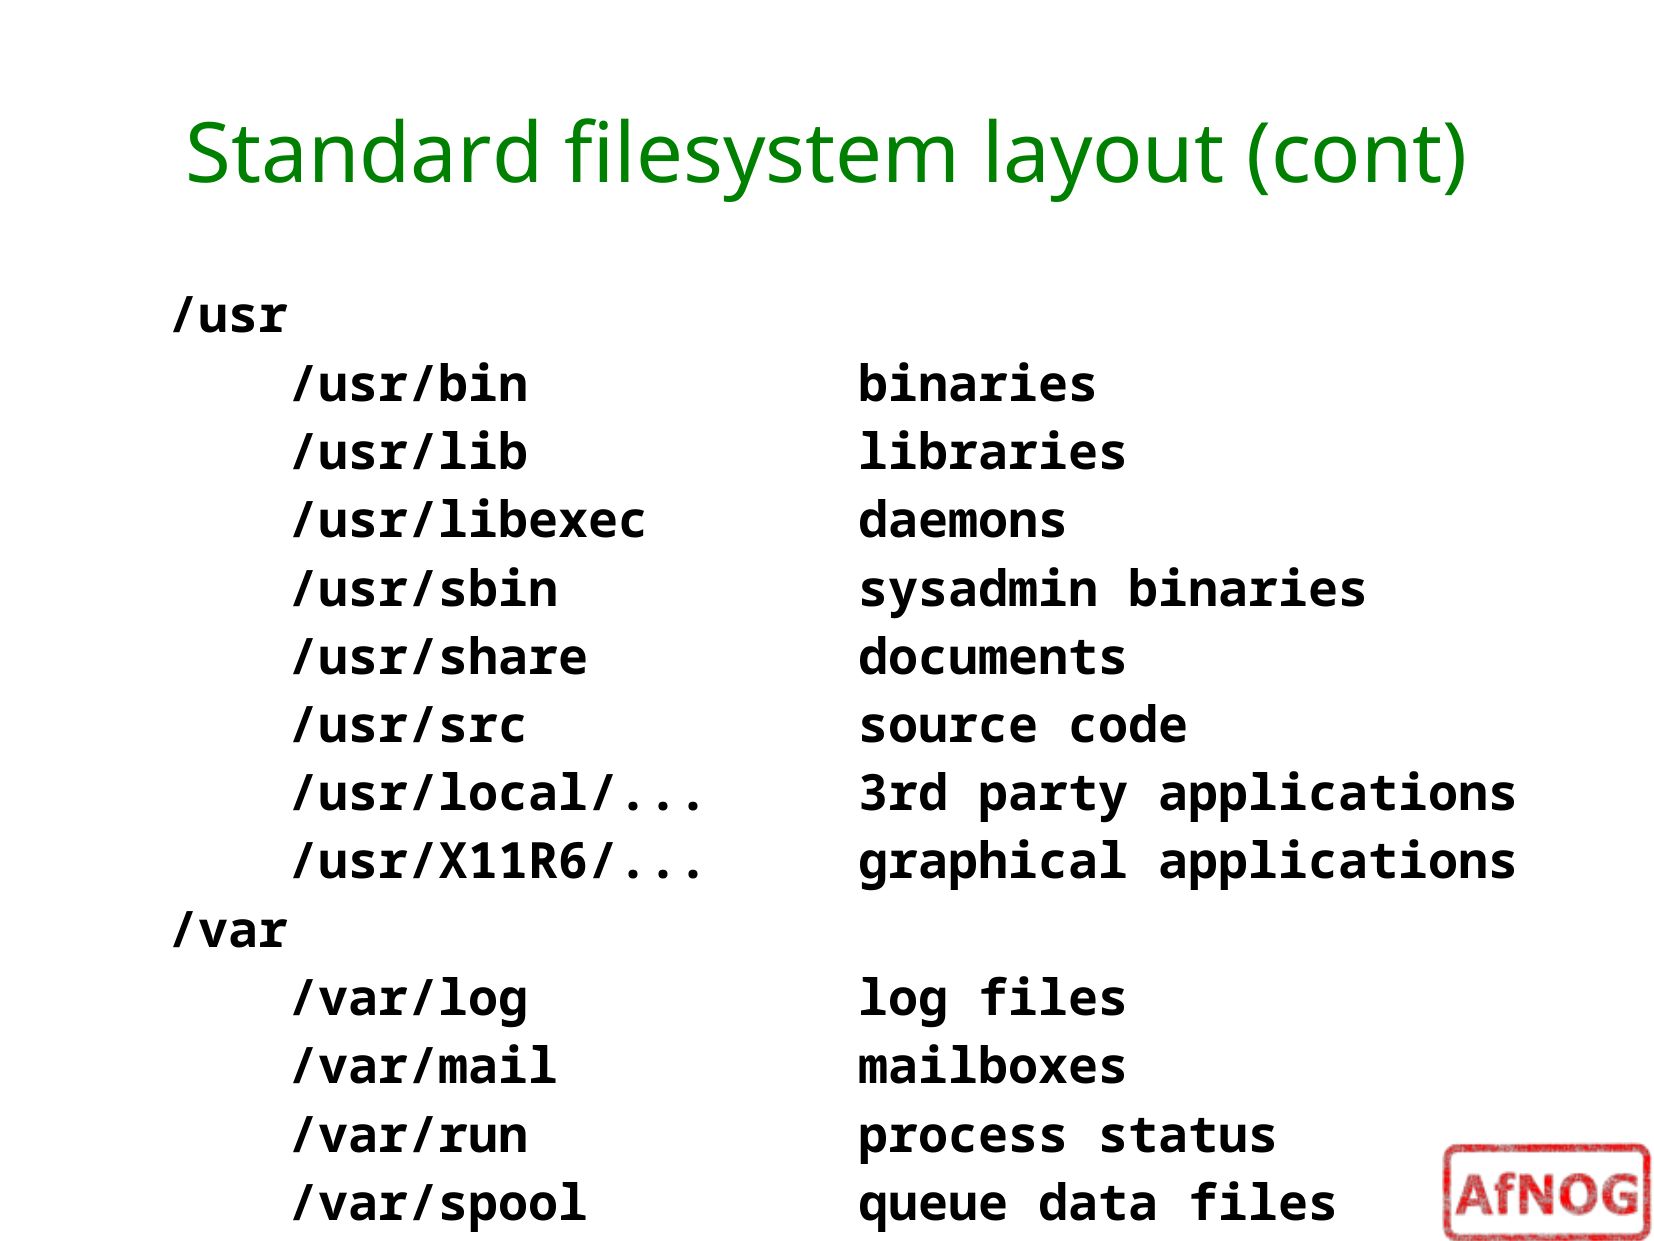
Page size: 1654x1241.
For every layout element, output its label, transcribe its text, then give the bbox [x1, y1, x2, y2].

picture [1441, 1141, 1654, 1241]
title Standard filesystem layout (cont) [121, 46, 1534, 254]
text_box /usr /usr/bin binaries /usr/lib libraries /usr/libexec daemons /usr/sbin sysadmin binaries /usr/share documents /usr/src source code /usr/local/... 3rd party applications /usr/X11R6/... graphical applications /var /var/log log files /var/mail mailboxes /var/run process status /var/spool queue data files /var/tmp temporary files [168, 279, 1541, 1136]
